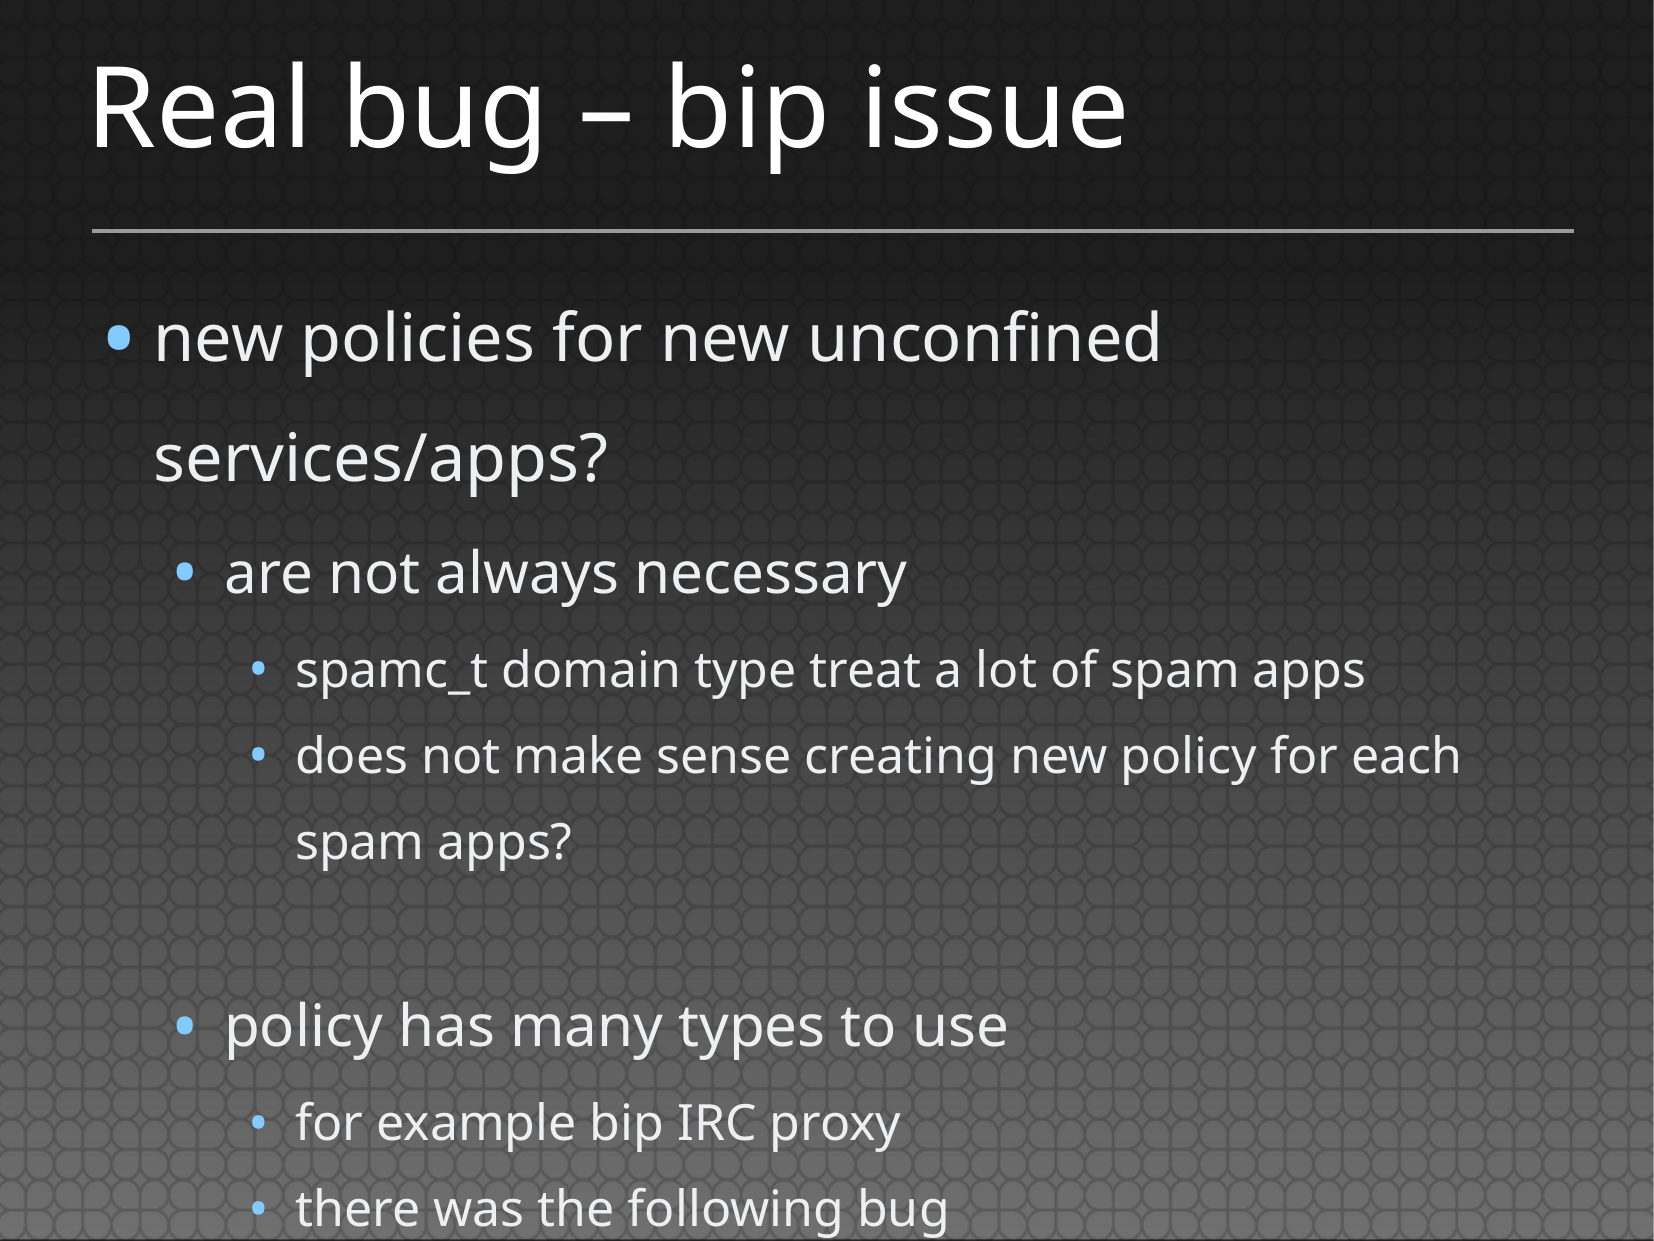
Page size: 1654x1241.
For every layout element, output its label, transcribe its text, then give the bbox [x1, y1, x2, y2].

picture [0, 0, 1654, 1241]
list new policies for new unconfined services/apps? are not always necessary spamc_t domain type treat a lot of spam apps does not make sense creating new policy for each spam apps? policy has many types to use for example bip IRC proxy there was the following bug [82, 290, 1571, 1241]
title Real bug – bip issue [86, 49, 1576, 312]
